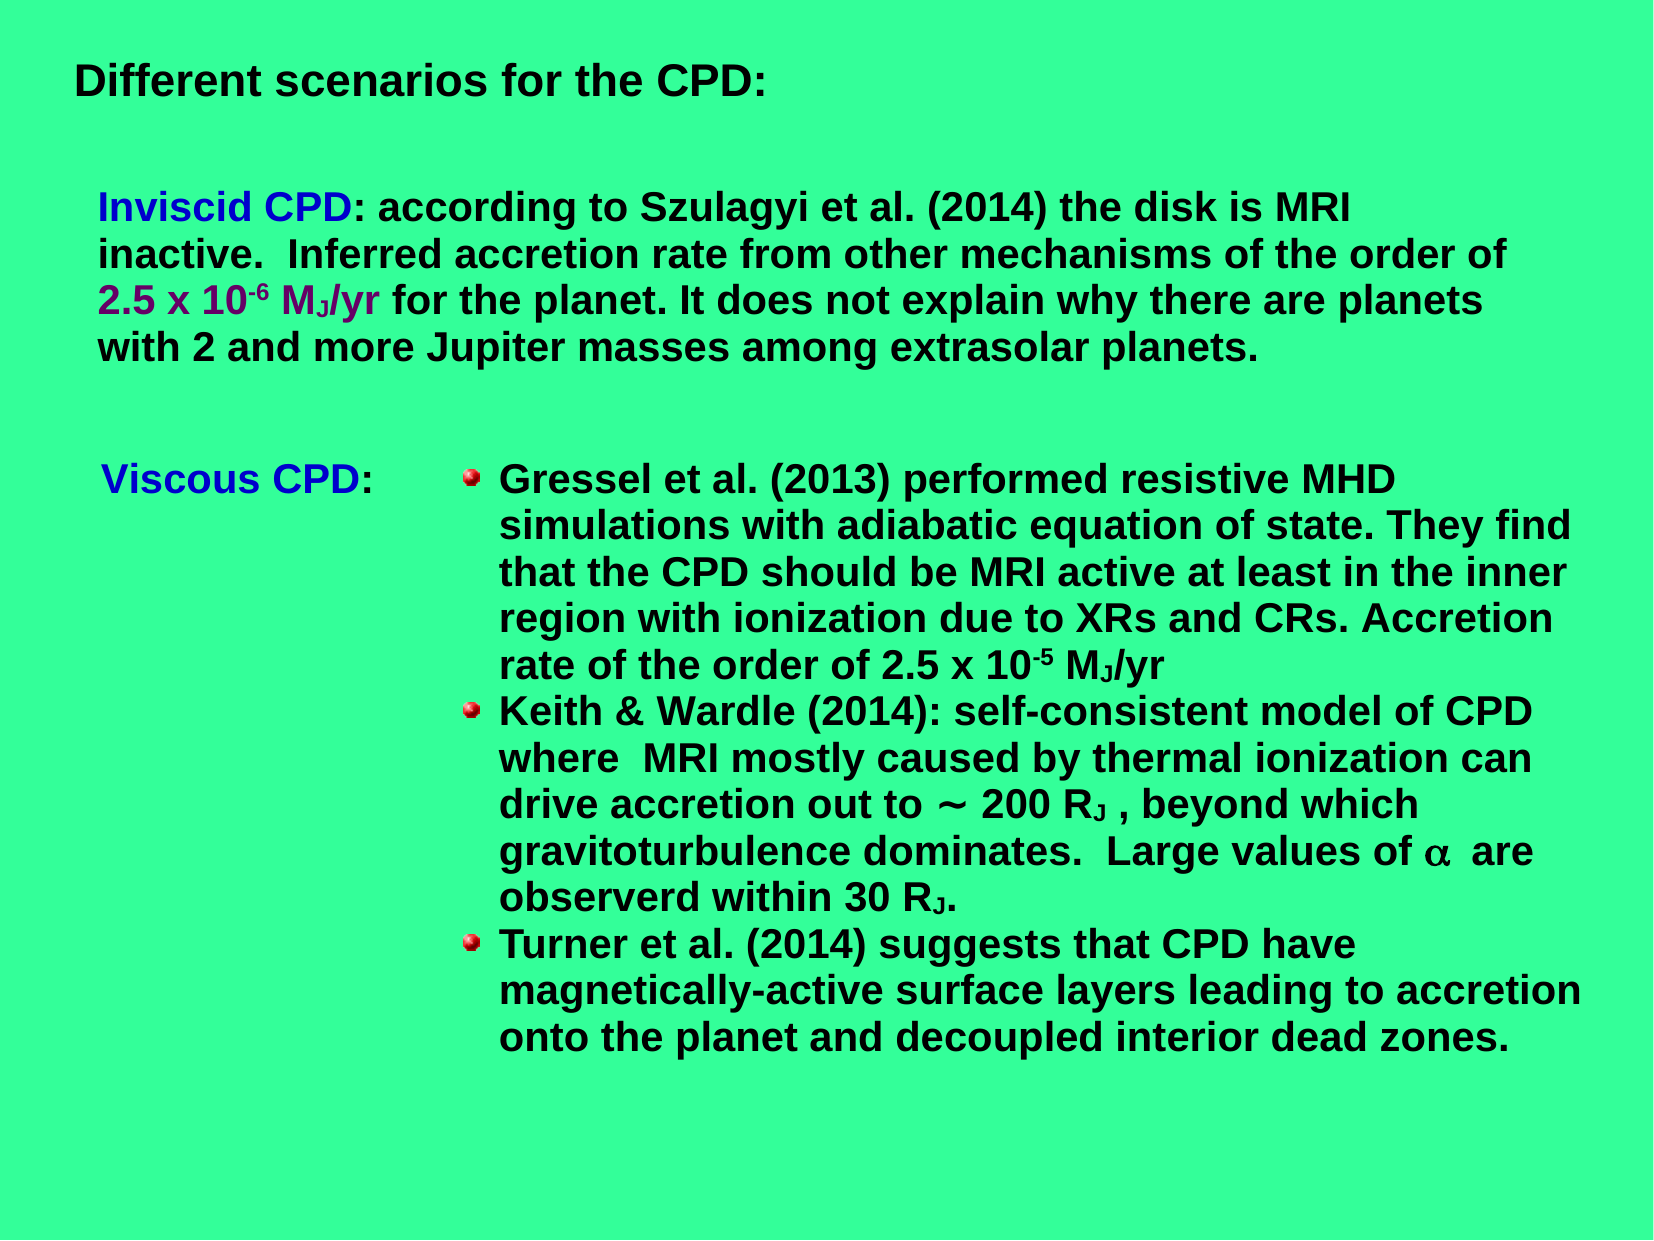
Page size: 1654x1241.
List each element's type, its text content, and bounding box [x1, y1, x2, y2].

text_box Different scenarios for the CPD: [59, 48, 1371, 114]
text_box Inviscid CPD: according to Szulagyi et al. (2014) the disk is MRI inactive. Inferred accretion rate from other mechanisms of the order of 2.5 x 10-6 MJ/yr for the planet. It does not explain why there are planets with 2 and more Jupiter masses among extrasolar planets. [82, 177, 1524, 391]
text_box Gressel et al. (2013) performed resistive MHD simulations with adiabatic equation of state. They find that the CPD should be MRI active at least in the inner region with ionization due to XRs and CRs. Accretion rate of the order of 2.5 x 10-5 MJ/yr Keith & Wardle (2014): self-consistent model of CPD where MRI mostly caused by thermal ionization can drive accretion out to ∼ 200 RJ , beyond which gravitoturbulence dominates. Large values of a are observerd within 30 RJ. Turner et al. (2014) suggests that CPD have magnetically-active surface layers leading to accretion onto the planet and decoupled interior dead zones. [448, 448, 1607, 1107]
text_box Viscous CPD: [85, 448, 448, 552]
